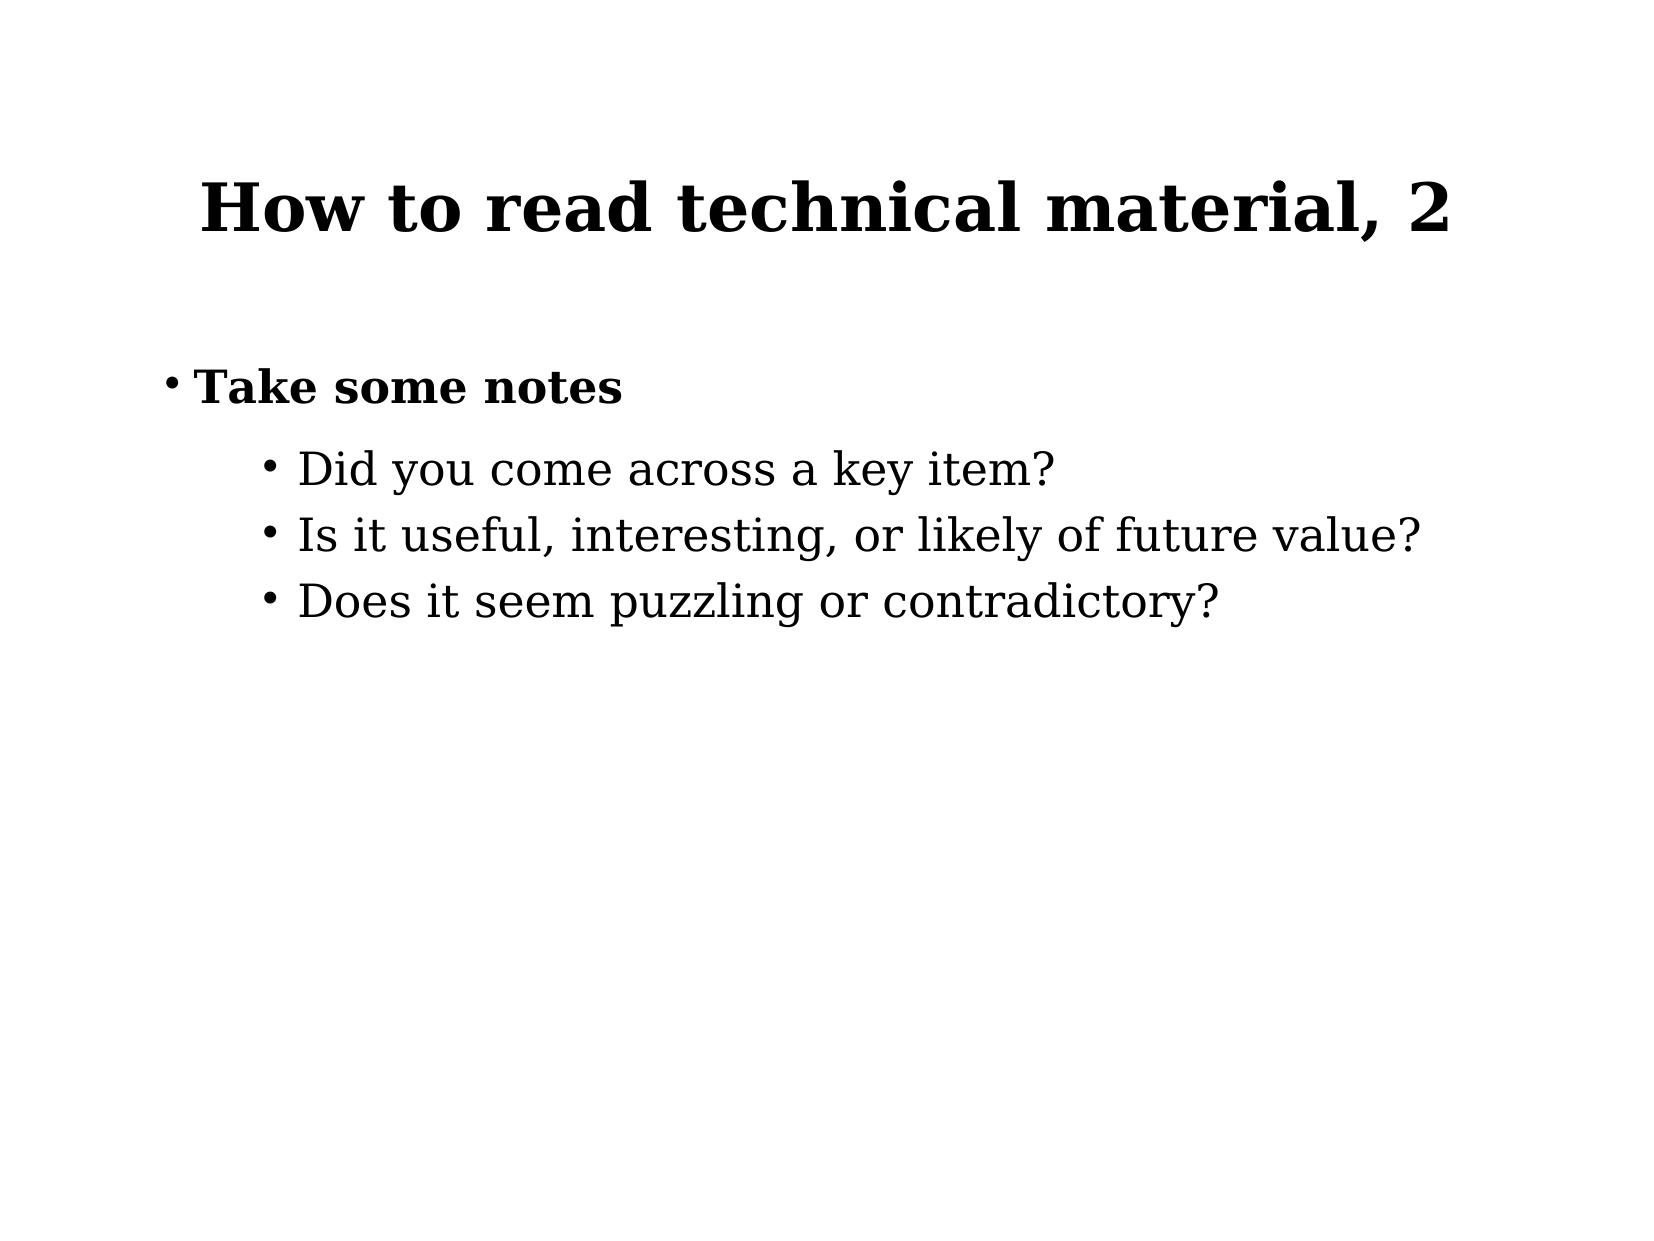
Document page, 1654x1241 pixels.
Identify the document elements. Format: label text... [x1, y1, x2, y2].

list Take some notes Did you come across a key item? Is it useful, interesting, or likely of future value? Does it seem puzzling or contradictory? [121, 344, 1534, 1127]
title How to read technical material, 2 [121, 102, 1534, 311]
